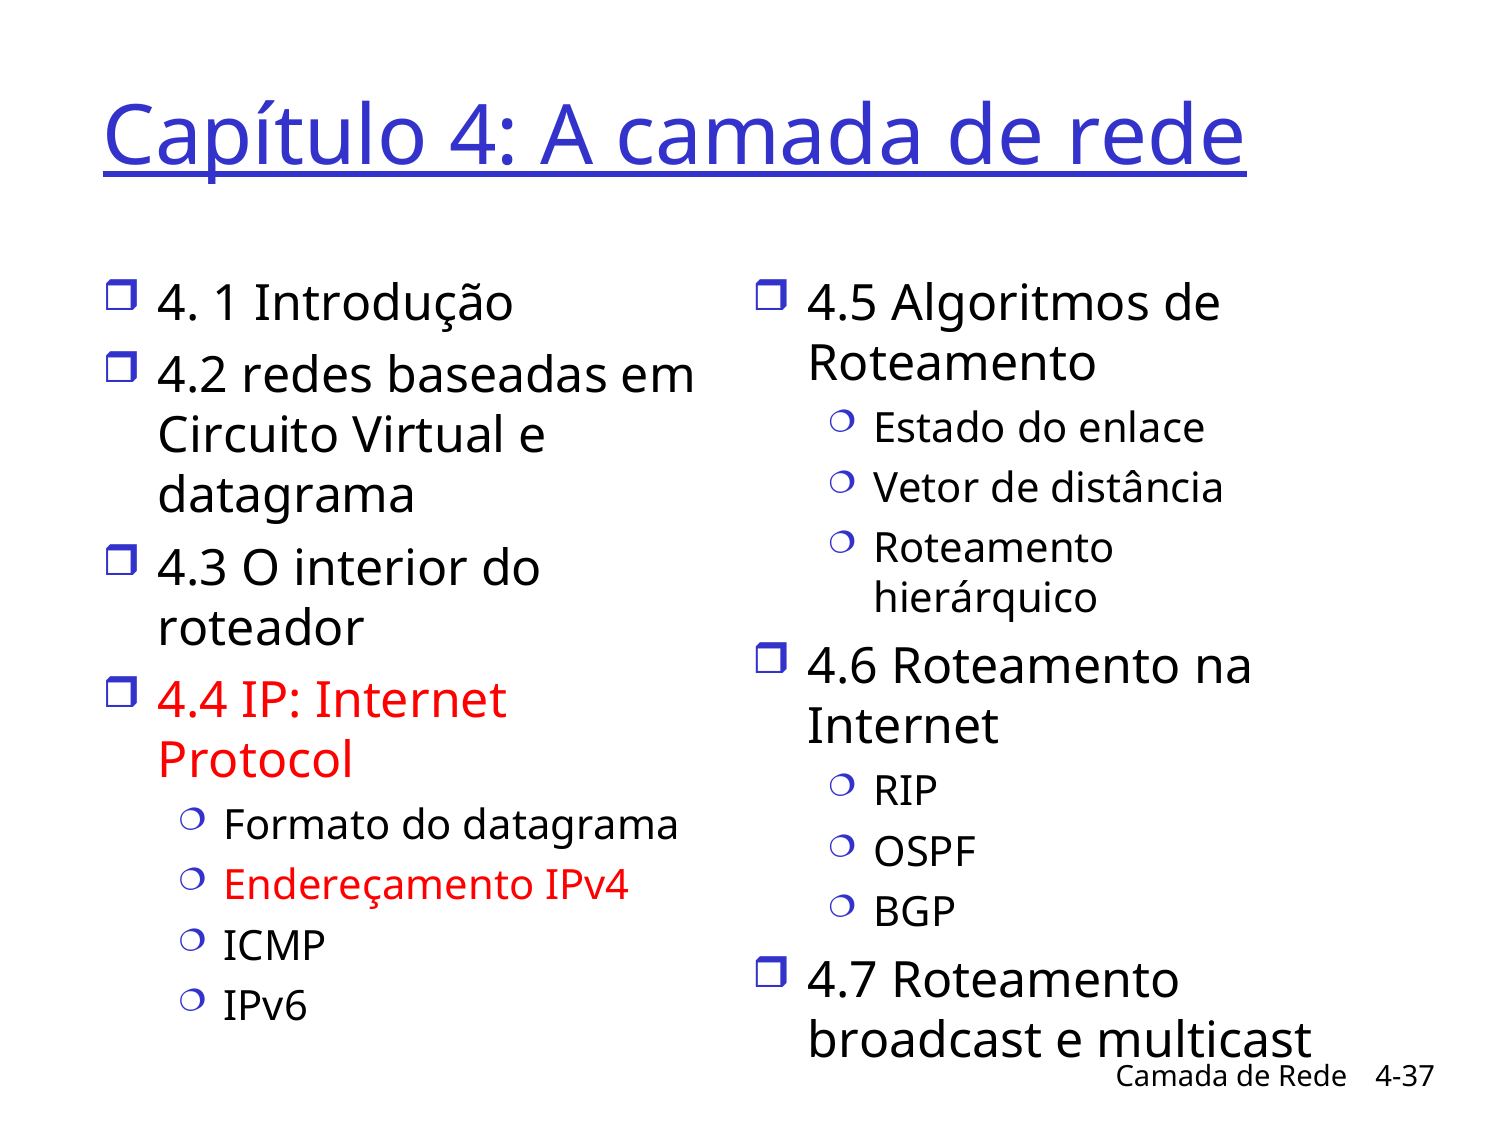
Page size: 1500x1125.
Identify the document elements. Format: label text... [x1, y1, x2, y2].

text_box 4-<número> [1339, 1050, 1451, 1125]
text_box 4. 1 Introdução 4.2 redes baseadas em Circuito Virtual e datagrama 4.3 O interior do roteador 4.4 IP: Internet Protocol Formato do datagrama Endereçamento IPv4 ICMP IPv6 [87, 262, 713, 1037]
text_box Camada de Rede [887, 1050, 1339, 1125]
text_box 4.5 Algoritmos de Roteamento Estado do enlace Vetor de distância Roteamento hierárquico 4.6 Roteamento na Internet RIP OSPF BGP 4.7 Roteamento broadcast e multicast [737, 262, 1363, 1026]
text_box Capítulo 4: A camada de rede [87, 37, 1363, 225]
